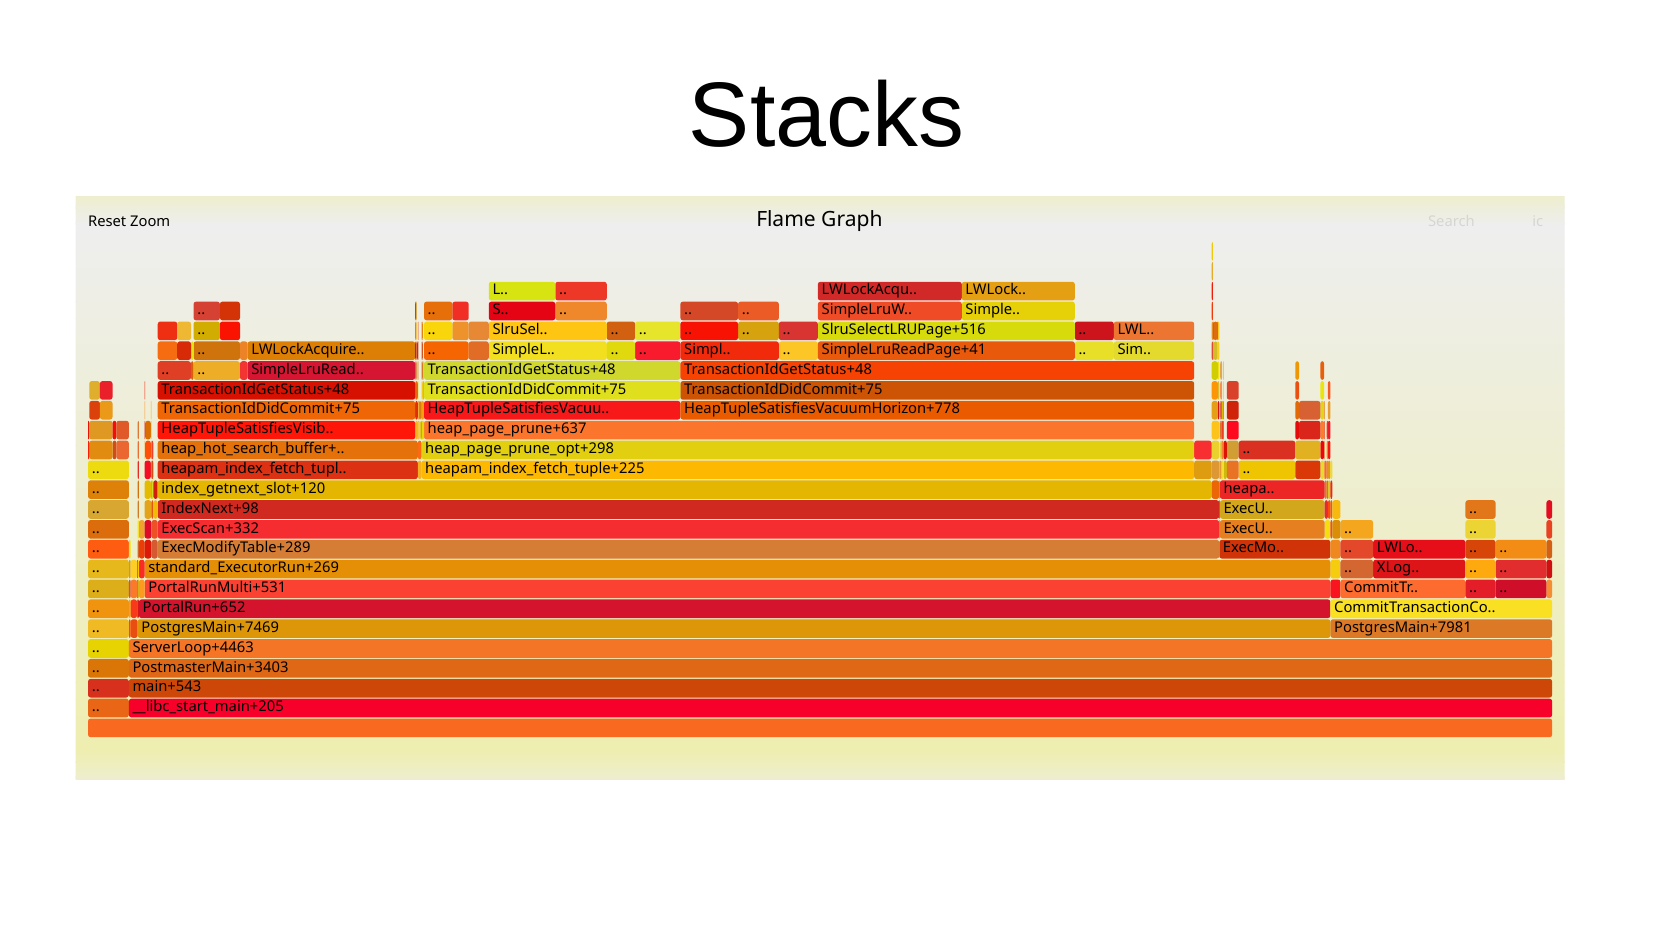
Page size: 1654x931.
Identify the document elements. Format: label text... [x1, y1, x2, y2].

picture [75, 195, 1566, 781]
title Stacks [82, 37, 1571, 193]
